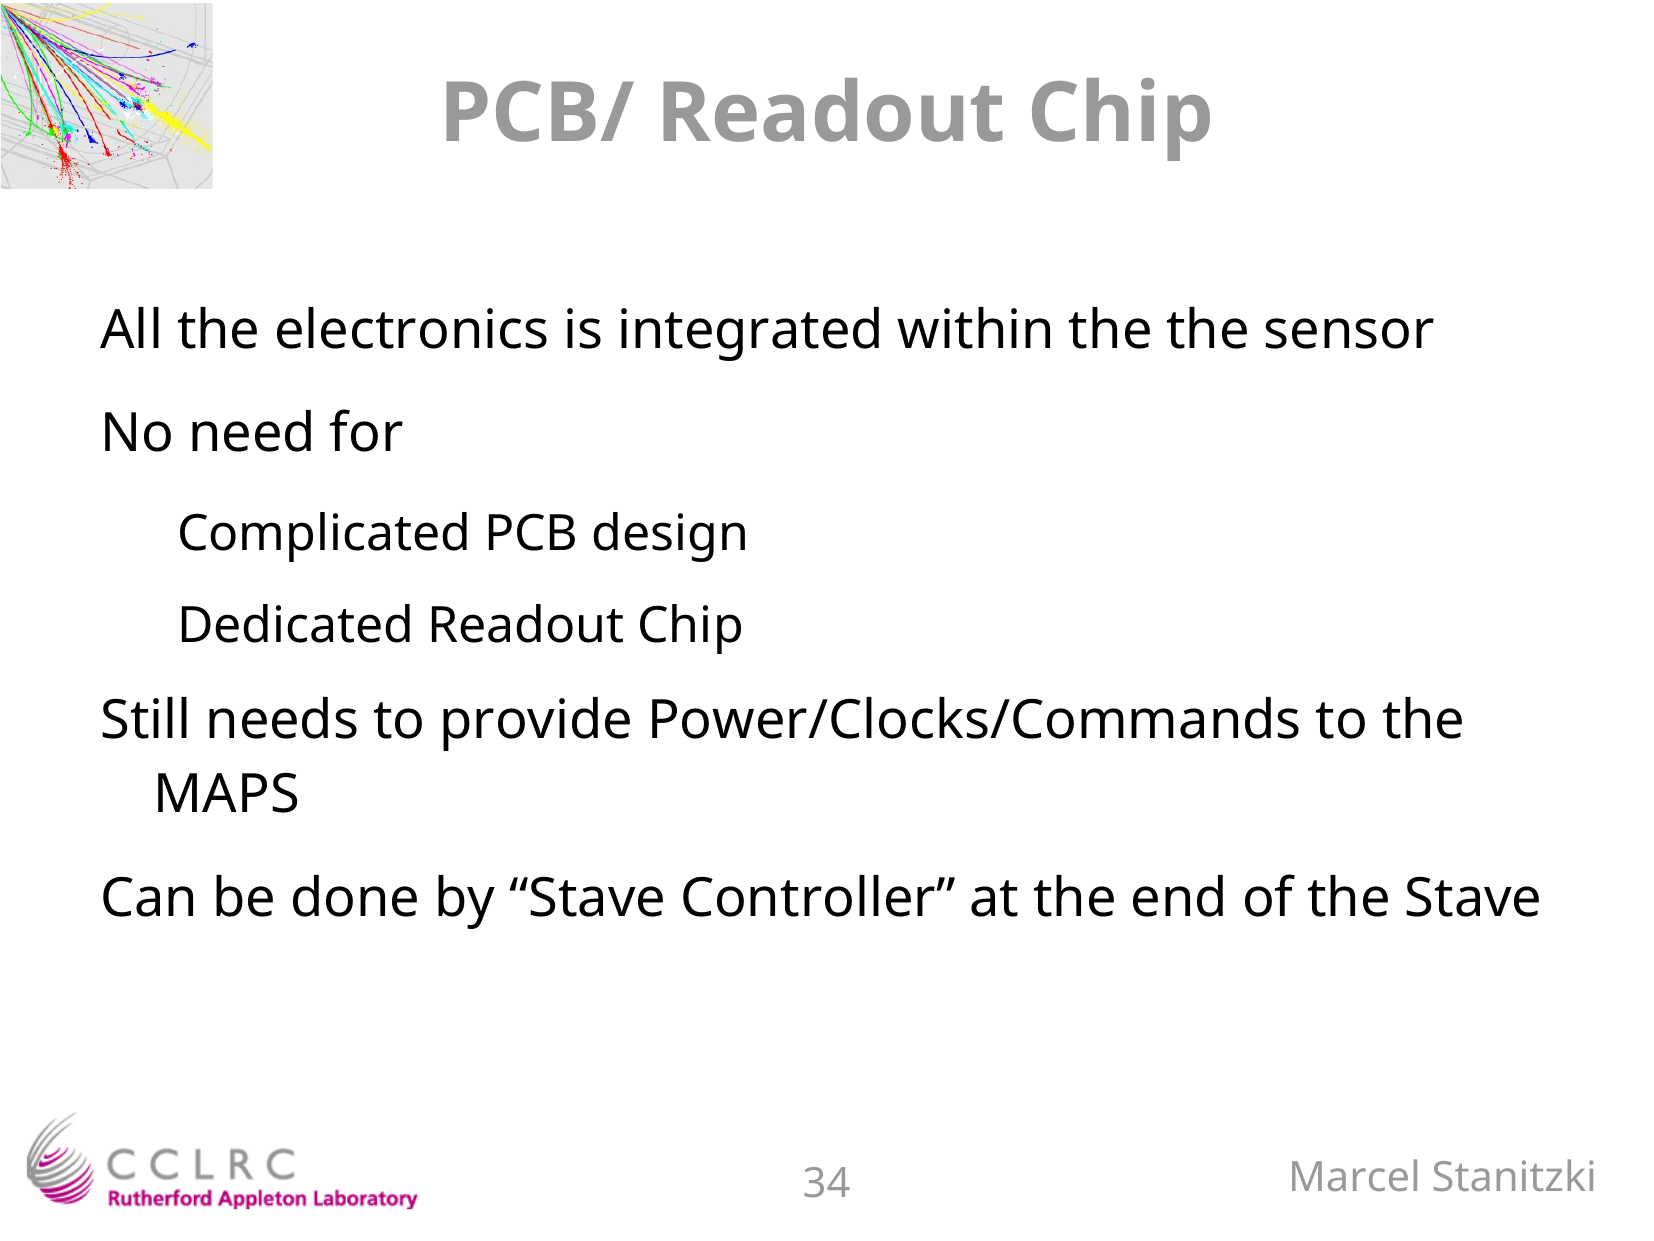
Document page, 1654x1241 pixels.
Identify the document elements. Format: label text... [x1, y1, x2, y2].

picture [0, 3, 213, 189]
list All the electronics is integrated within the the sensor No need for Complicated PCB design Dedicated Readout Chip Still needs to provide Power/Clocks/Commands to the MAPS Can be done by “Stave Controller” at the end of the Stave [82, 290, 1571, 1109]
picture [19, 1110, 426, 1212]
title PCB/ Readout Chip [203, 5, 1451, 213]
